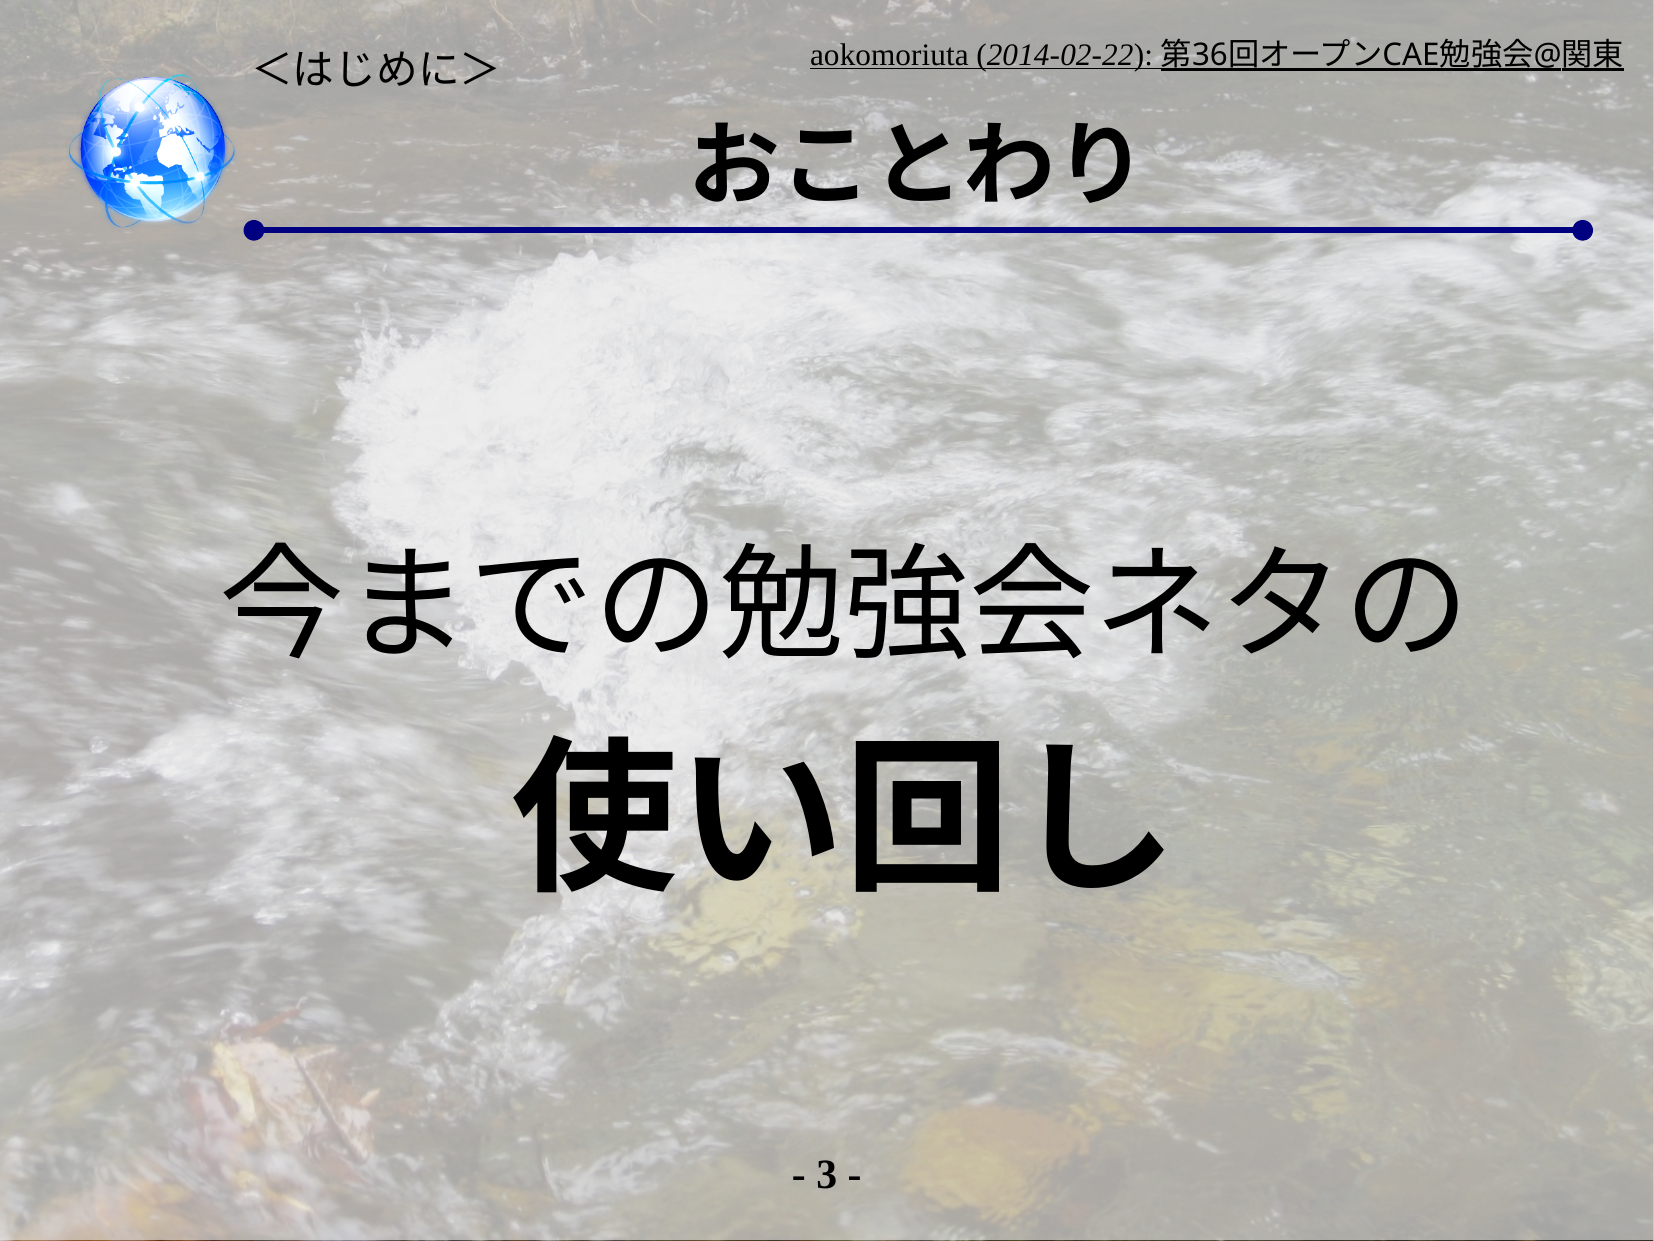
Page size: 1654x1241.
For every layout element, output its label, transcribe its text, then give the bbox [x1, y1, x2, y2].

title おことわり [265, 88, 1571, 227]
picture [65, 64, 237, 236]
text_box 今までの勉強会ネタの 使い回し [47, 496, 1642, 949]
text_box ＜はじめに＞ [236, 28, 1004, 119]
